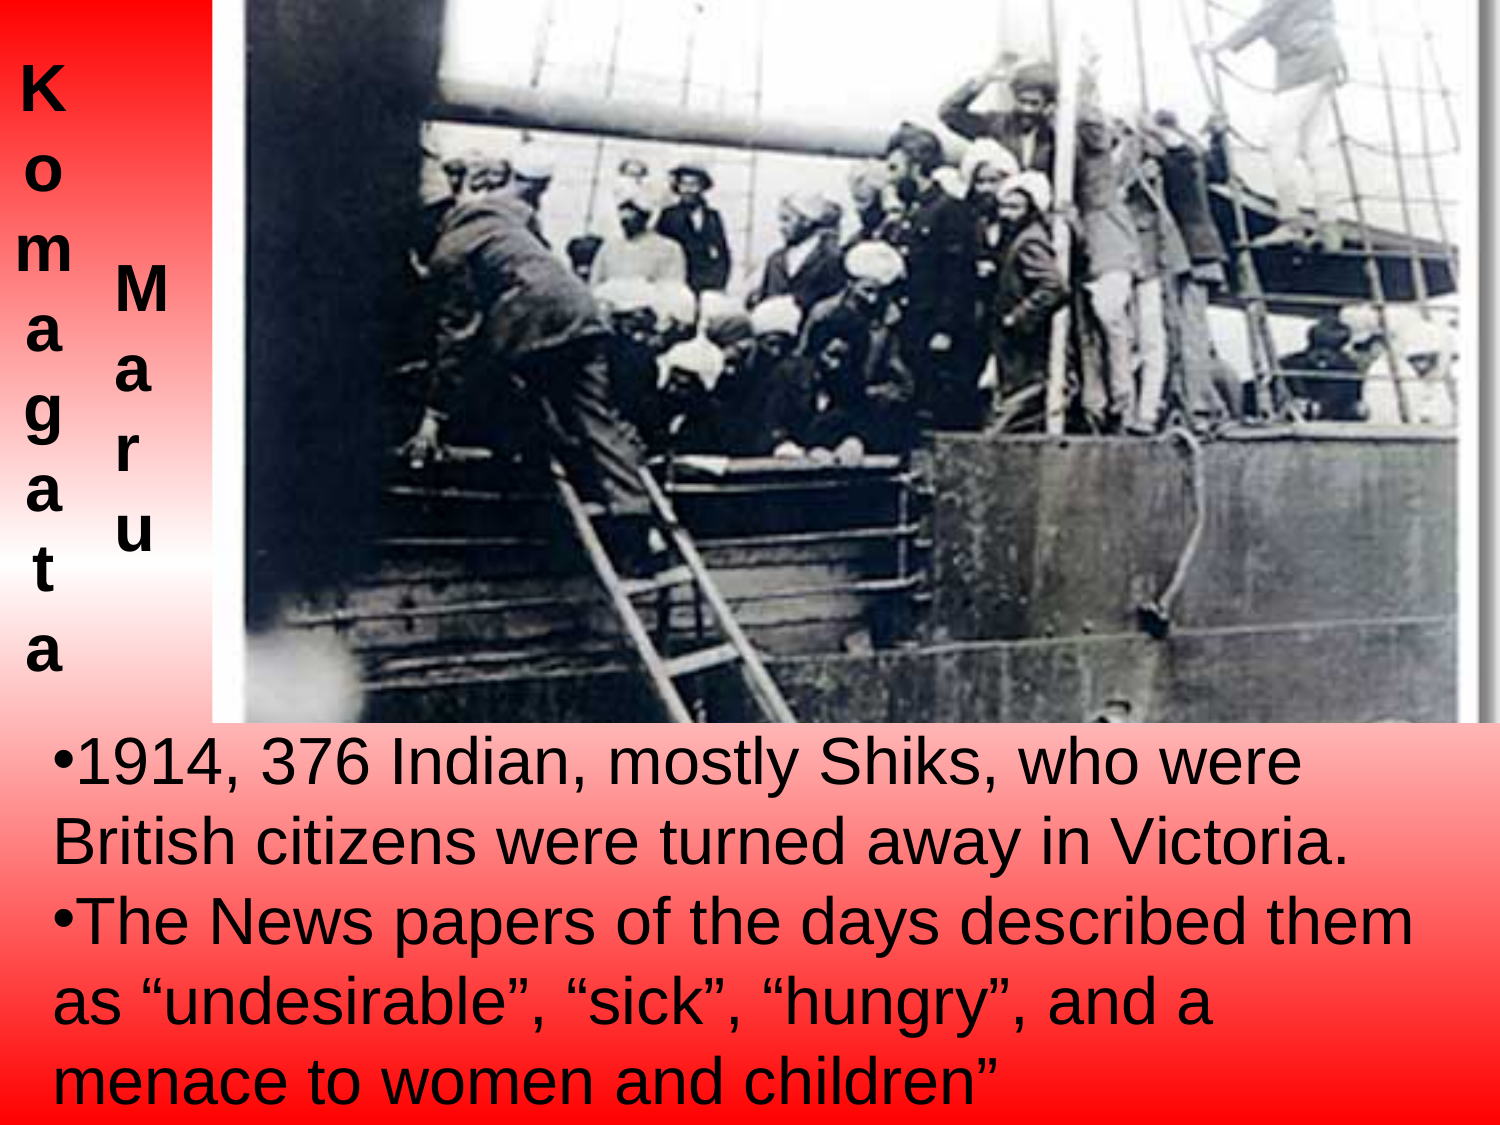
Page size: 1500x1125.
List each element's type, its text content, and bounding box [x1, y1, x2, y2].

text_box Maru [99, 237, 163, 573]
text_box Komagata [0, 37, 88, 693]
picture [212, 0, 1500, 723]
text_box 1914, 376 Indian, mostly Shiks, who were British citizens were turned away in Victoria. The News papers of the days described them as “undesirable”, “sick”, “hungry”, and a menace to women and children” [37, 710, 1466, 1125]
